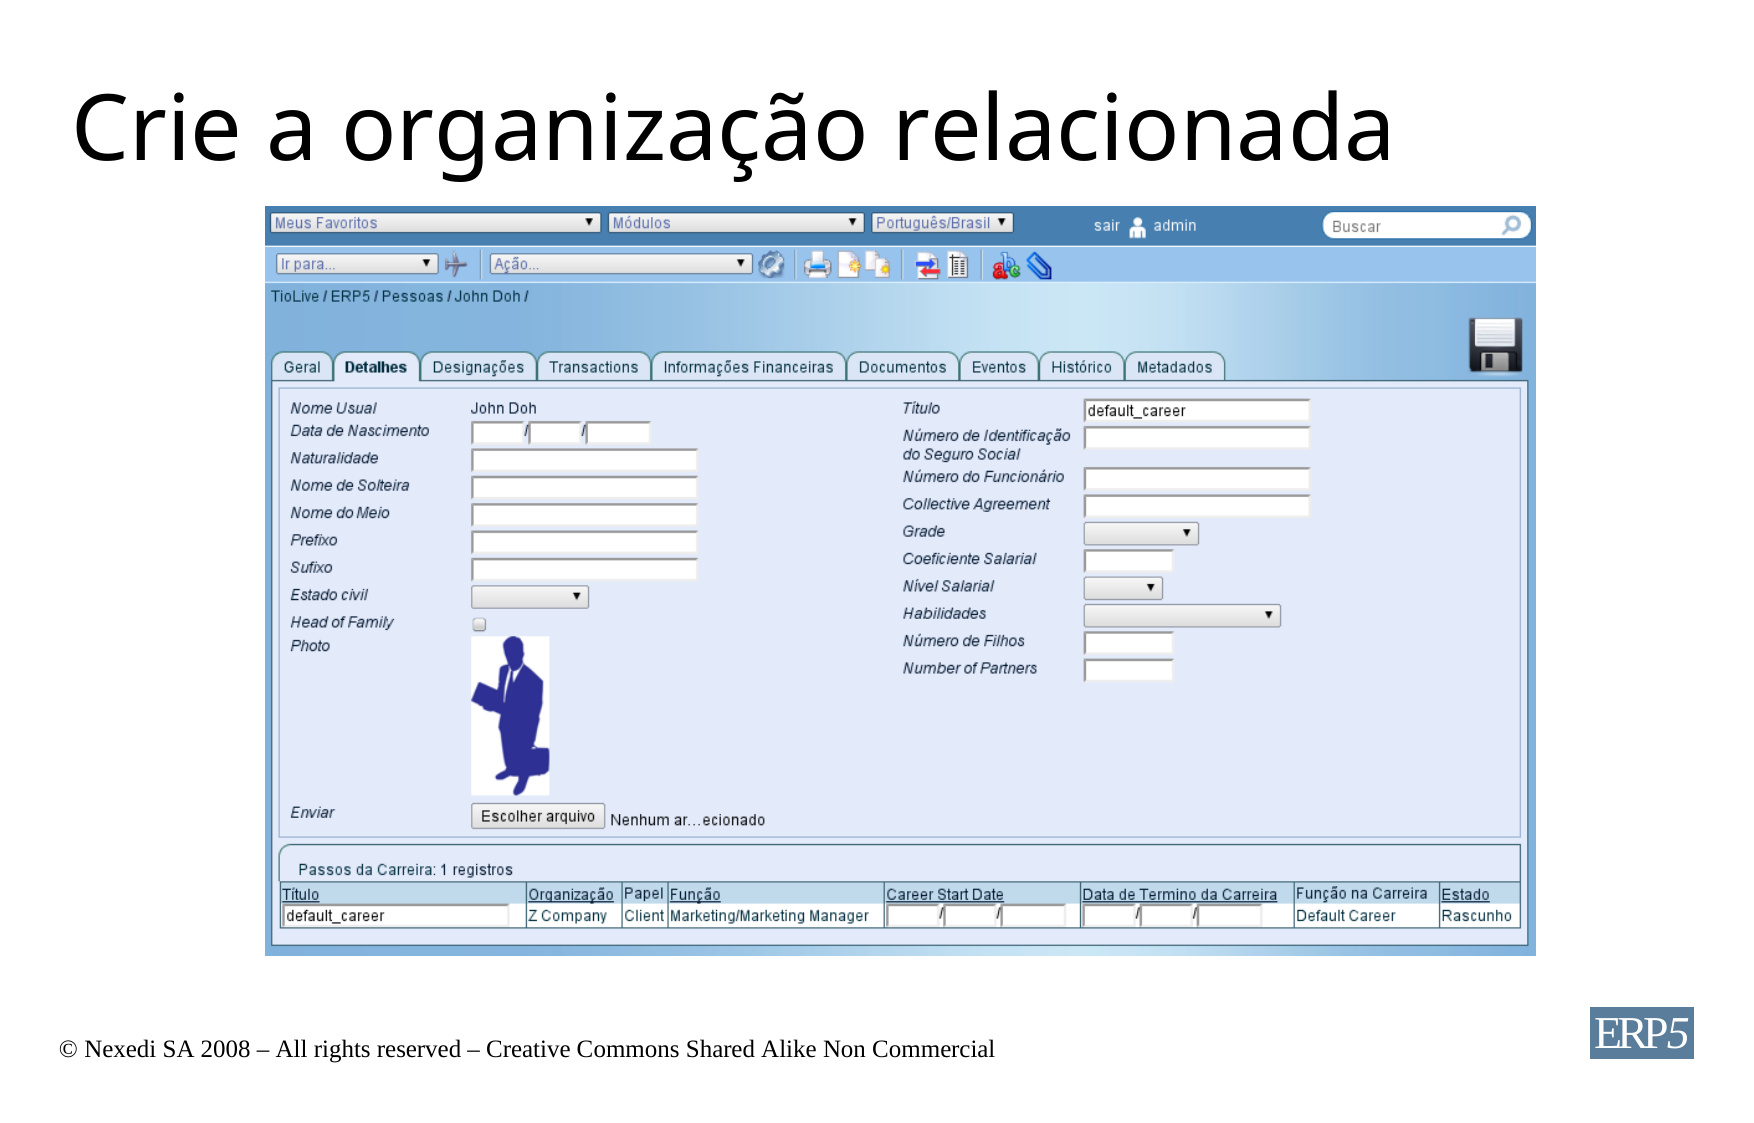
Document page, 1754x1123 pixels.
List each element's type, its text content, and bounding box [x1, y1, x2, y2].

title Crie a organização relacionada [71, 63, 1707, 187]
picture [265, 206, 1536, 956]
